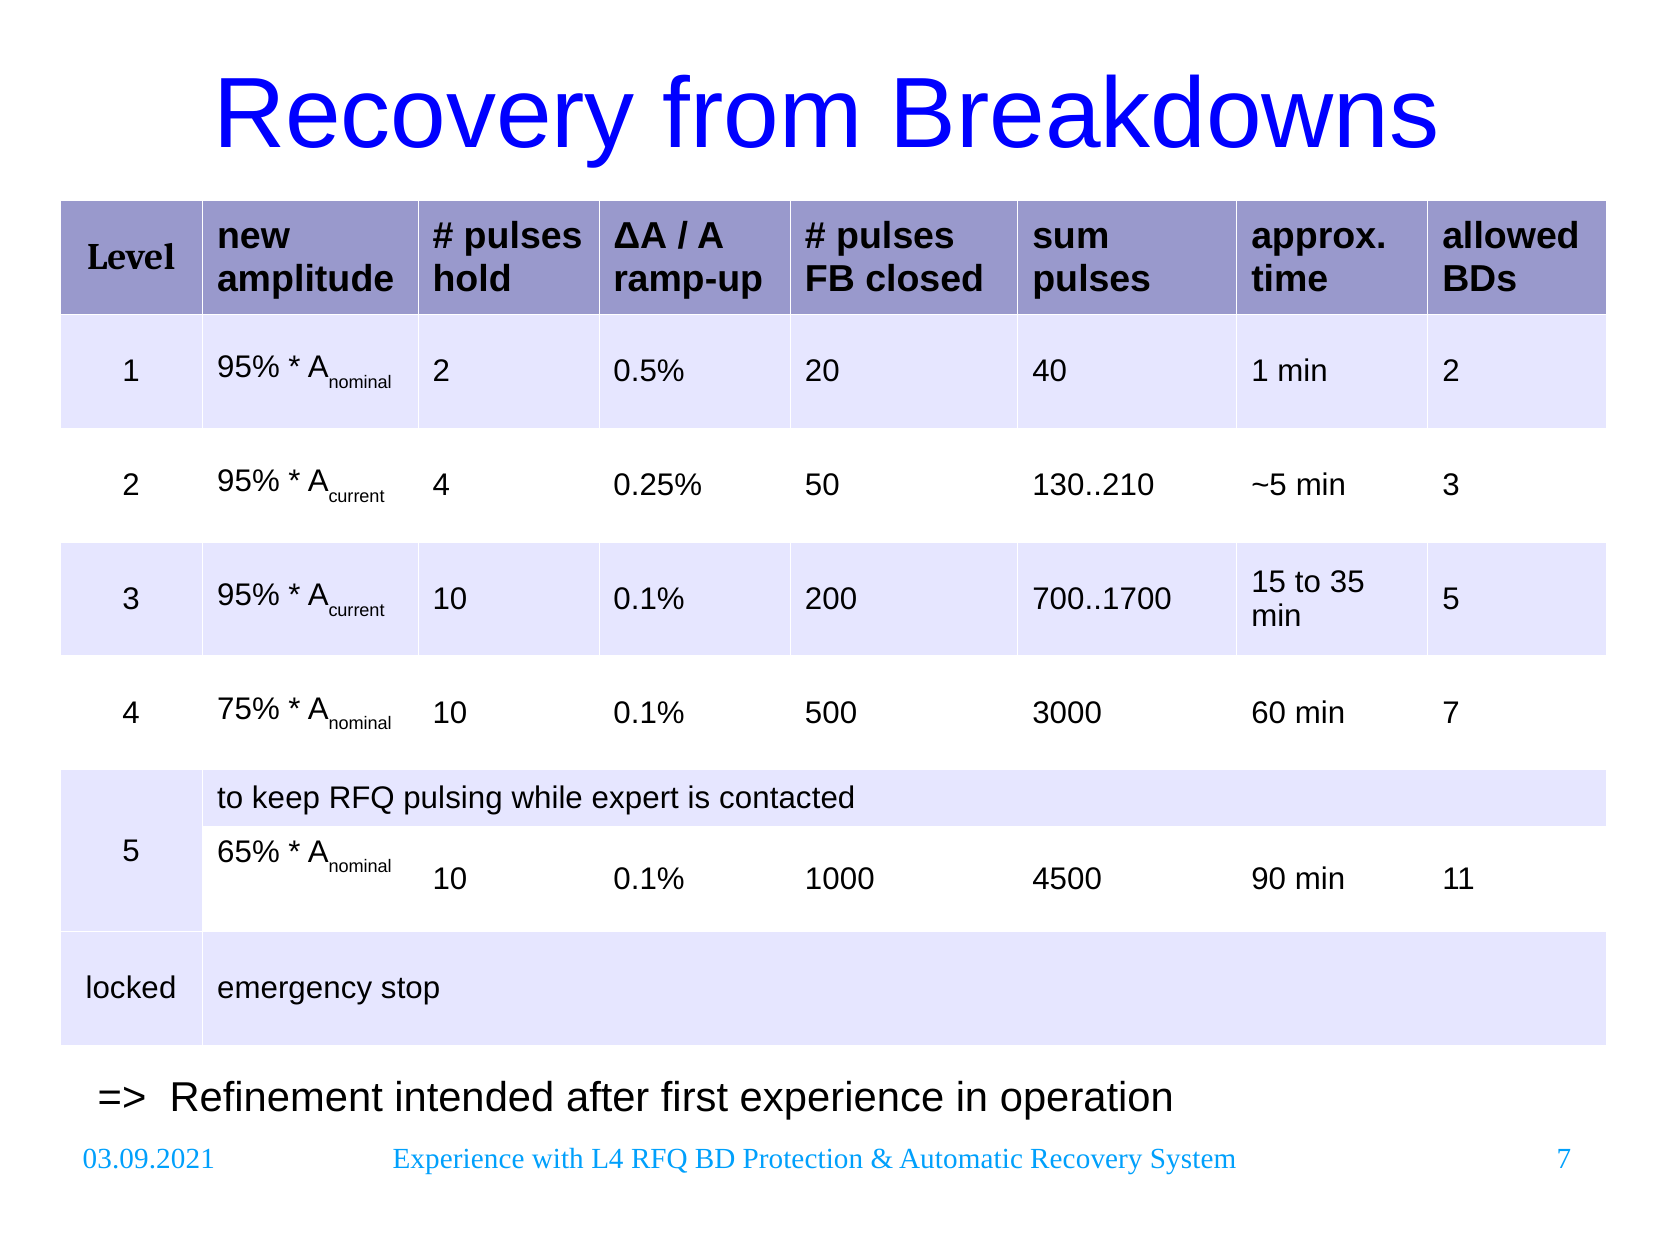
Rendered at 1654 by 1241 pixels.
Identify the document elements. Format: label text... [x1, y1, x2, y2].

table_cell 60 min [1237, 656, 1427, 769]
table_cell 10 [419, 656, 599, 769]
table_cell 4 [61, 656, 202, 769]
table_cell 3 [61, 543, 202, 655]
table_cell 1 min [1237, 315, 1427, 428]
table_header Level [61, 201, 202, 314]
table_cell 2 [1428, 315, 1606, 428]
table_cell 0.5% [600, 315, 790, 428]
table_cell 95% * Anominal [203, 315, 418, 428]
table_cell 700..1700 [1018, 543, 1236, 655]
table_cell 10 [419, 827, 599, 931]
table_cell 95% * Acurrent [203, 429, 418, 542]
table_cell 2 [61, 429, 202, 542]
table_header approx. time [1237, 201, 1427, 314]
table_header # pulses FB closed [791, 201, 1017, 314]
table_cell 2 [419, 315, 599, 428]
table_cell 0.1% [600, 543, 790, 655]
table_cell 40 [1018, 315, 1236, 428]
table_cell 4500 [1018, 827, 1236, 931]
table_cell 5 [1428, 543, 1606, 655]
table_cell 0.25% [600, 429, 790, 542]
table_header # pulses hold [419, 201, 599, 314]
table_header new amplitude [203, 201, 418, 314]
table_cell 500 [791, 656, 1017, 769]
table_cell 50 [791, 429, 1017, 542]
table_cell 1 [61, 315, 202, 428]
table_cell ~5 min [1237, 429, 1427, 542]
table_cell 0.1% [600, 827, 790, 931]
table_cell 5 [61, 770, 202, 931]
table_cell locked [61, 932, 202, 1045]
title Recovery from Breakdowns [82, 49, 1571, 178]
table_cell 7 [1428, 656, 1606, 769]
table_cell 4 [419, 429, 599, 542]
table_cell to keep RFQ pulsing while expert is contacted [203, 770, 1606, 826]
table_cell 95% * Acurrent [203, 543, 418, 655]
table_cell 11 [1428, 827, 1606, 931]
table_cell emergency stop [203, 932, 1606, 1045]
text_box => Refinement intended after first experience in operation [82, 1066, 1489, 1134]
table_cell 75% * Anominal [203, 656, 418, 769]
table_cell 15 to 35 min [1237, 543, 1427, 655]
table_cell 65% * Anominal [203, 827, 418, 931]
table_cell 130..210 [1018, 429, 1236, 542]
table_cell 3 [1428, 429, 1606, 542]
table_header allowed BDs [1428, 201, 1606, 314]
table_cell 20 [791, 315, 1017, 428]
table_cell 0.1% [600, 656, 790, 769]
table_cell 1000 [791, 827, 1017, 931]
table_cell 90 min [1237, 827, 1427, 931]
table_cell 3000 [1018, 656, 1236, 769]
table_cell 10 [419, 543, 599, 655]
table_cell 200 [791, 543, 1017, 655]
table_header ΔA / A ramp-up [600, 201, 790, 314]
table_header sum pulses [1018, 201, 1236, 314]
